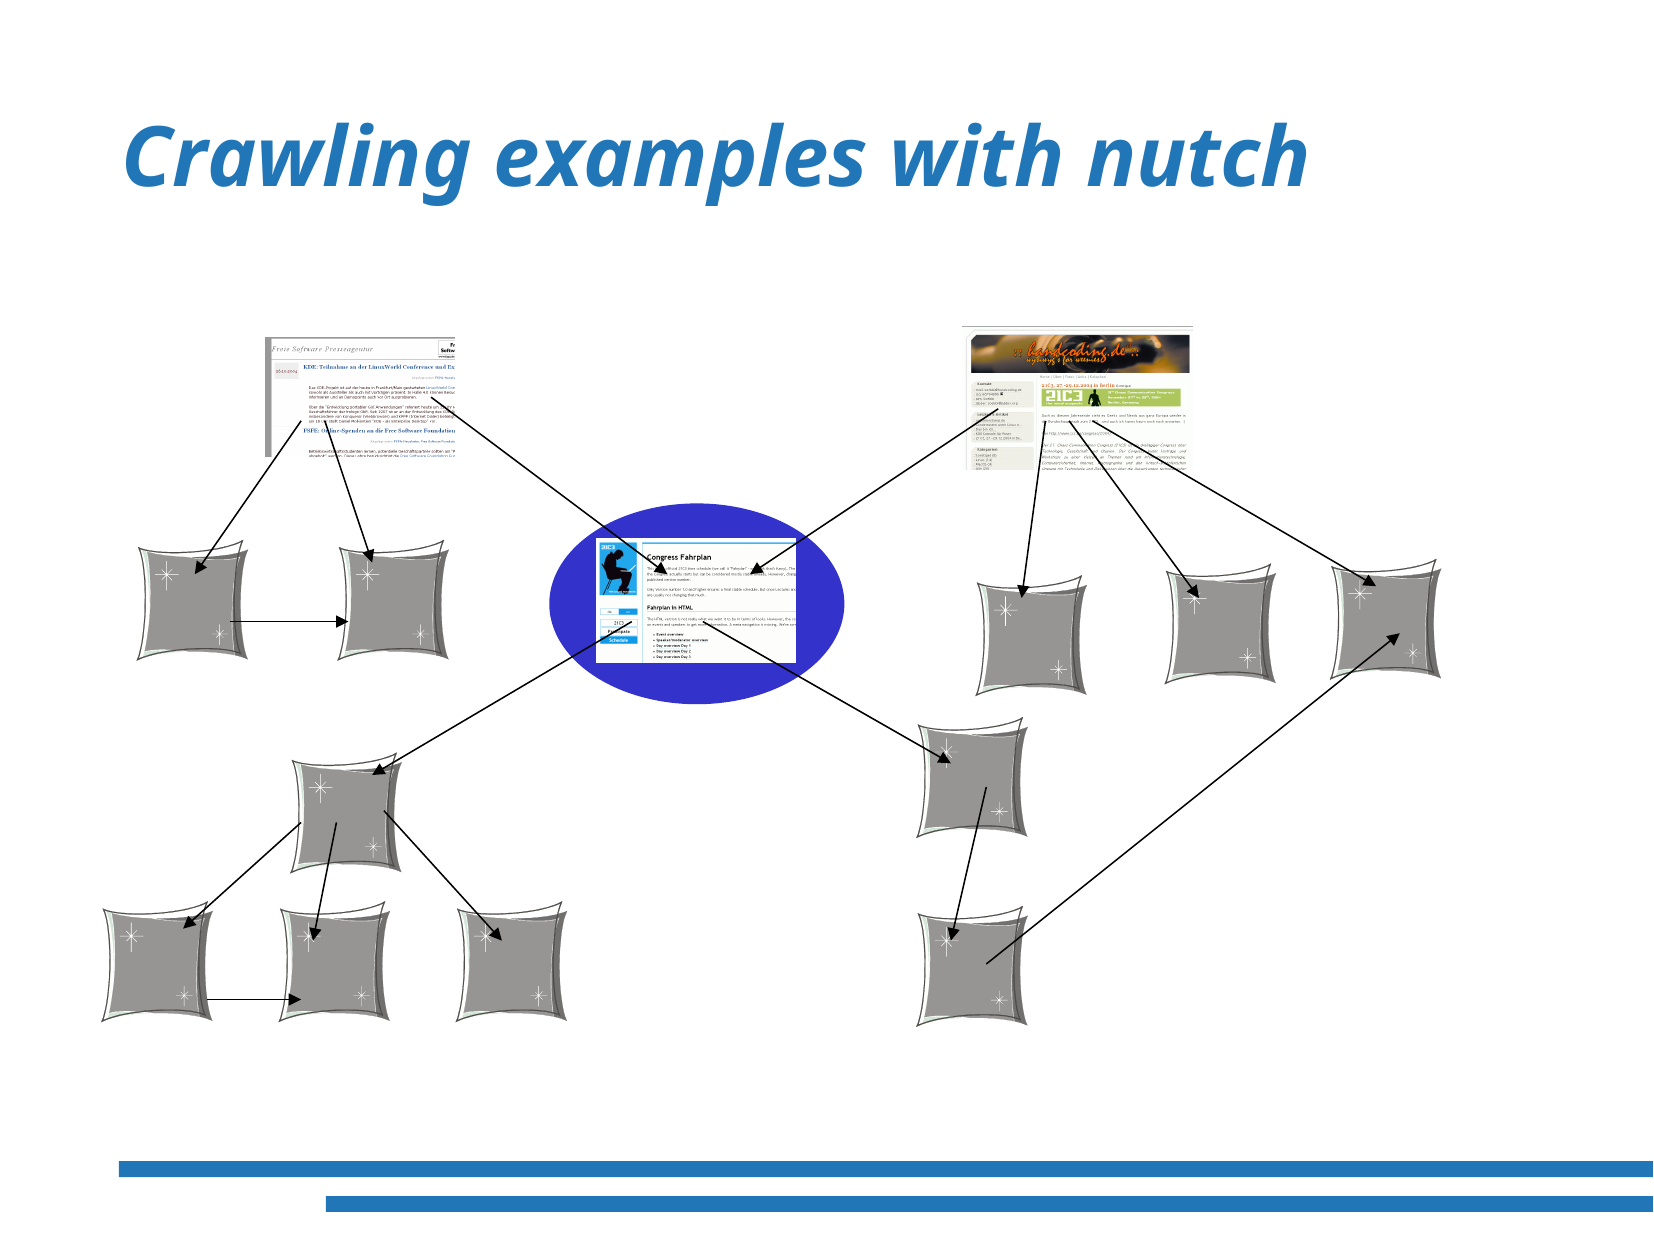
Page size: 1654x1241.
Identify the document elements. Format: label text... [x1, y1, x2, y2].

chart [1163, 562, 1277, 686]
text_box [781, 537, 845, 676]
chart [277, 900, 391, 1024]
chart [336, 538, 450, 662]
chart [915, 904, 1029, 1028]
picture [962, 326, 1193, 470]
chart [454, 900, 569, 1024]
chart [915, 716, 1029, 840]
text_box [572, 645, 798, 705]
chart [1328, 557, 1443, 681]
text_box [549, 527, 616, 656]
chart [289, 751, 403, 875]
picture [596, 538, 796, 664]
chart [135, 538, 250, 662]
title Crawling examples with nutch [121, 50, 1534, 258]
chart [974, 574, 1088, 698]
chart [100, 900, 214, 1024]
picture [265, 337, 455, 457]
text_box [605, 503, 805, 541]
